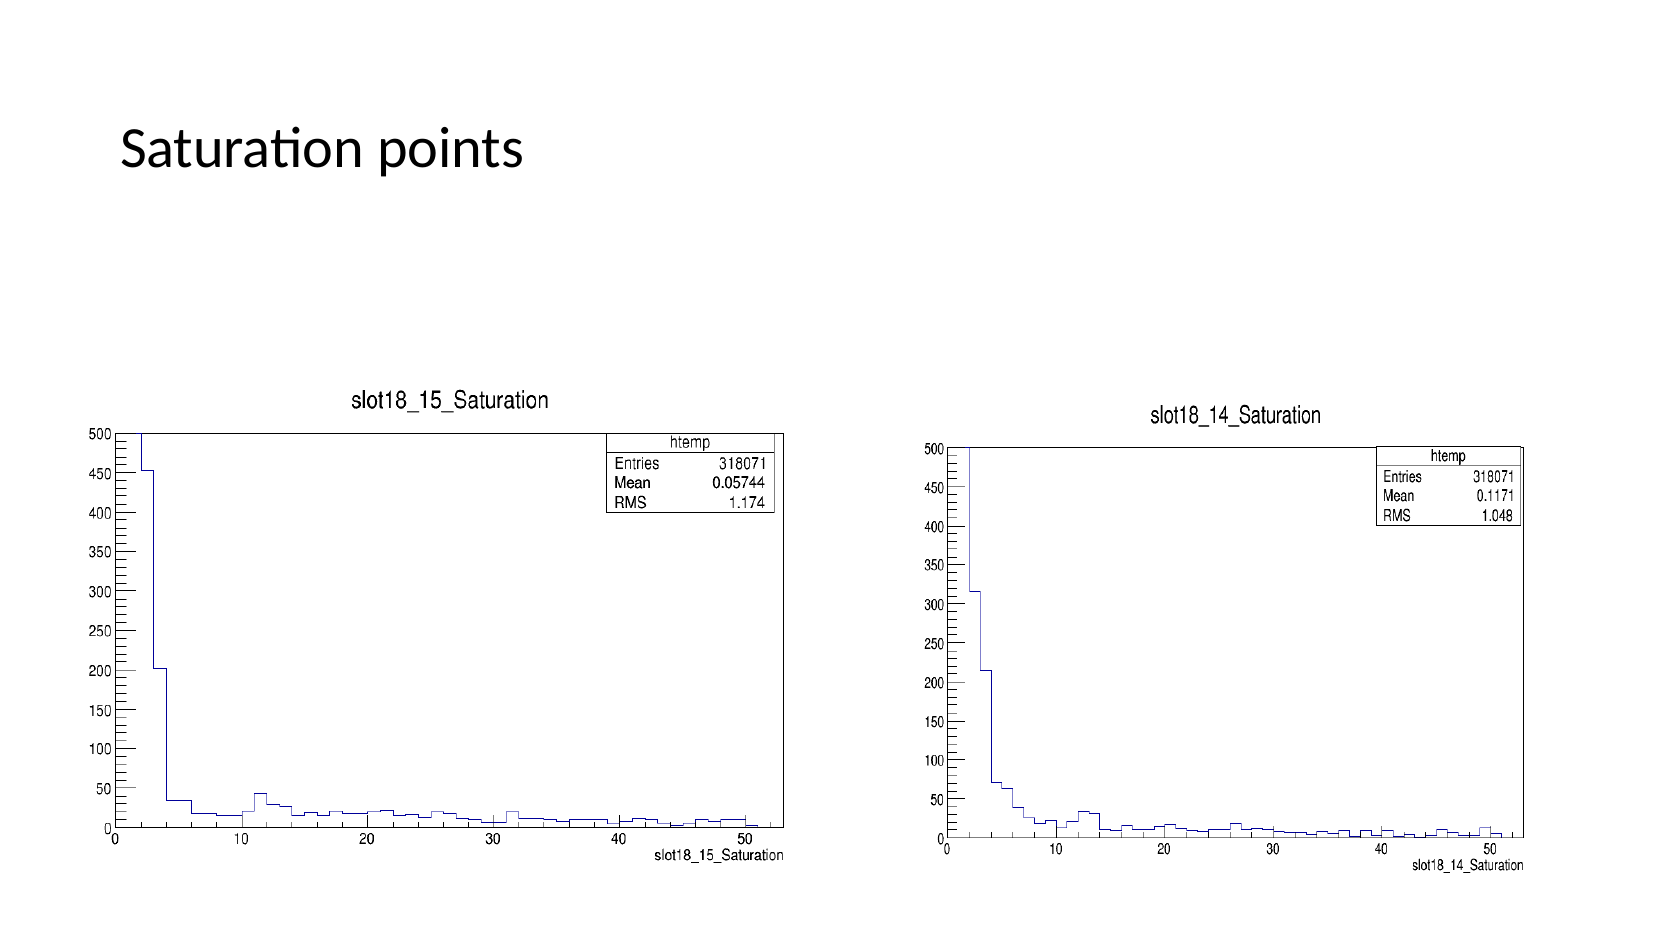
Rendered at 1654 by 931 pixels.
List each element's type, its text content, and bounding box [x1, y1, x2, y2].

picture [915, 404, 1536, 879]
picture [77, 389, 791, 871]
title Saturation points [120, 88, 1361, 218]
